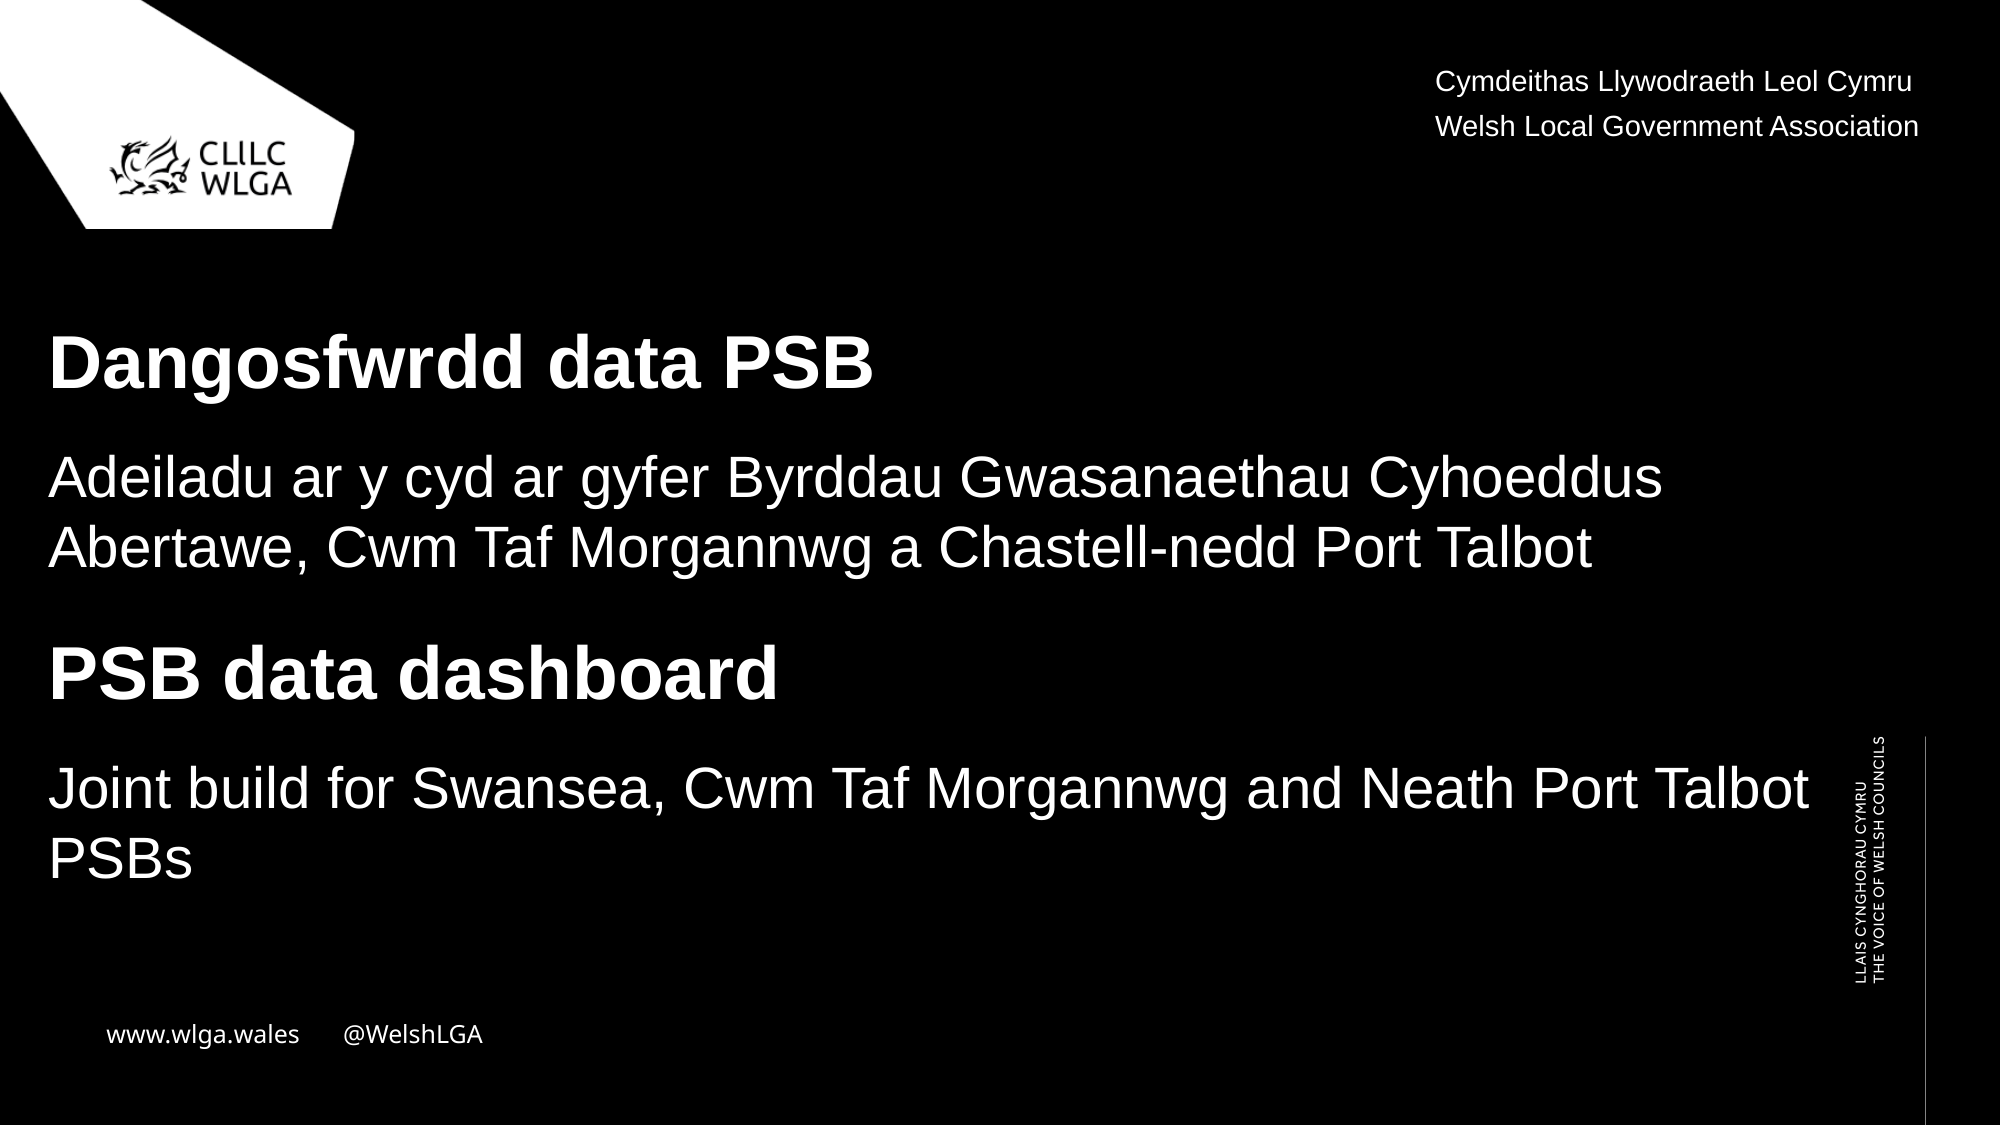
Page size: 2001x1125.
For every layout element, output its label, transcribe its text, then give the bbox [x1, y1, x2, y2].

text_box Dangosfwrdd data PSB Adeiladu ar y cyd ar gyfer Byrddau Gwasanaethau Cyhoeddus Abertawe, Cwm Taf Morgannwg a Chastell-nedd Port Talbot PSB data dashboard Joint build for Swansea, Cwm Taf Morgannwg and Neath Port Talbot PSBs [33, 306, 1846, 903]
